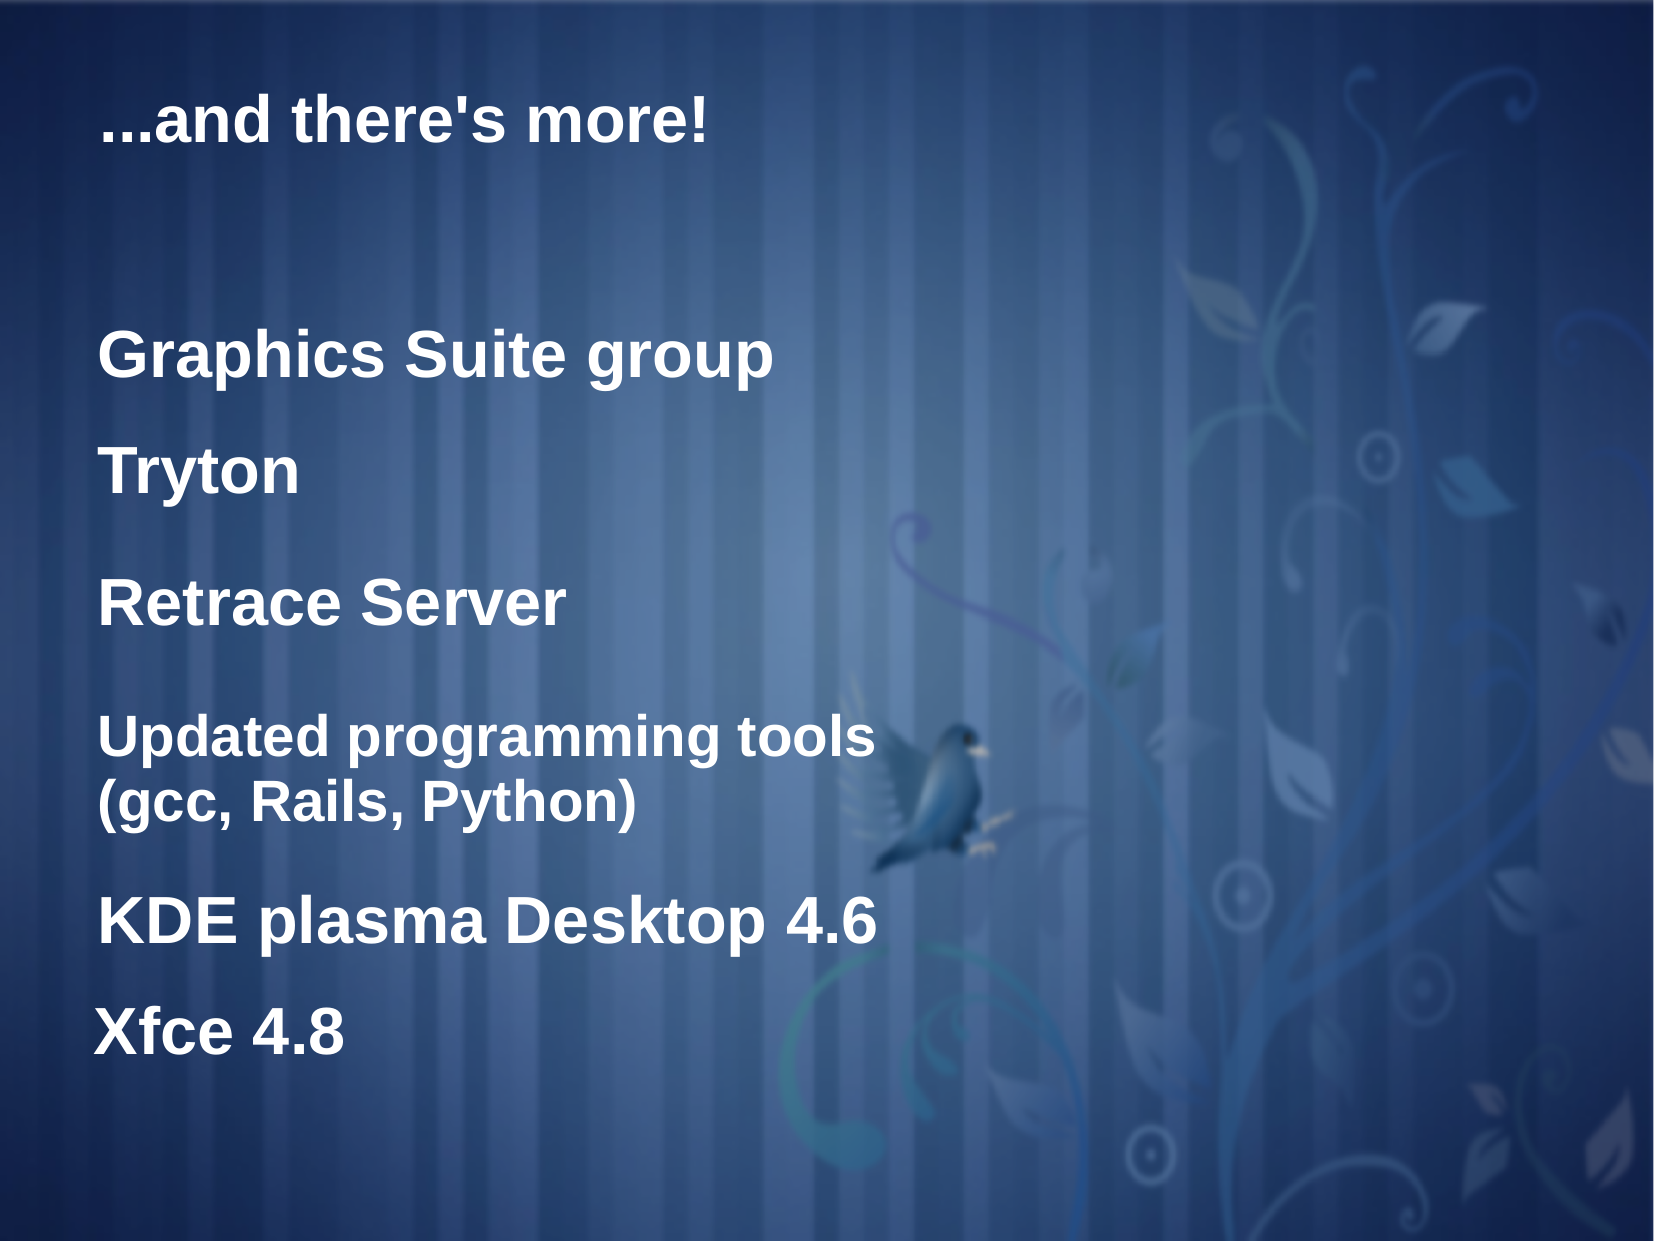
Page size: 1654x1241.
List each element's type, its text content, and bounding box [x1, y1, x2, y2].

text_box Updated programming tools (gcc, Rails, Python) [82, 696, 1613, 841]
picture [0, 0, 1654, 1241]
text_box Tryton [82, 425, 571, 516]
text_box ...and there's more! [84, 75, 760, 188]
text_box Retrace Server [82, 557, 713, 648]
text_box Xfce 4.8 [79, 986, 1625, 1077]
text_box KDE plasma Desktop 4.6 [82, 875, 1238, 966]
text_box Graphics Suite group [82, 309, 1126, 400]
